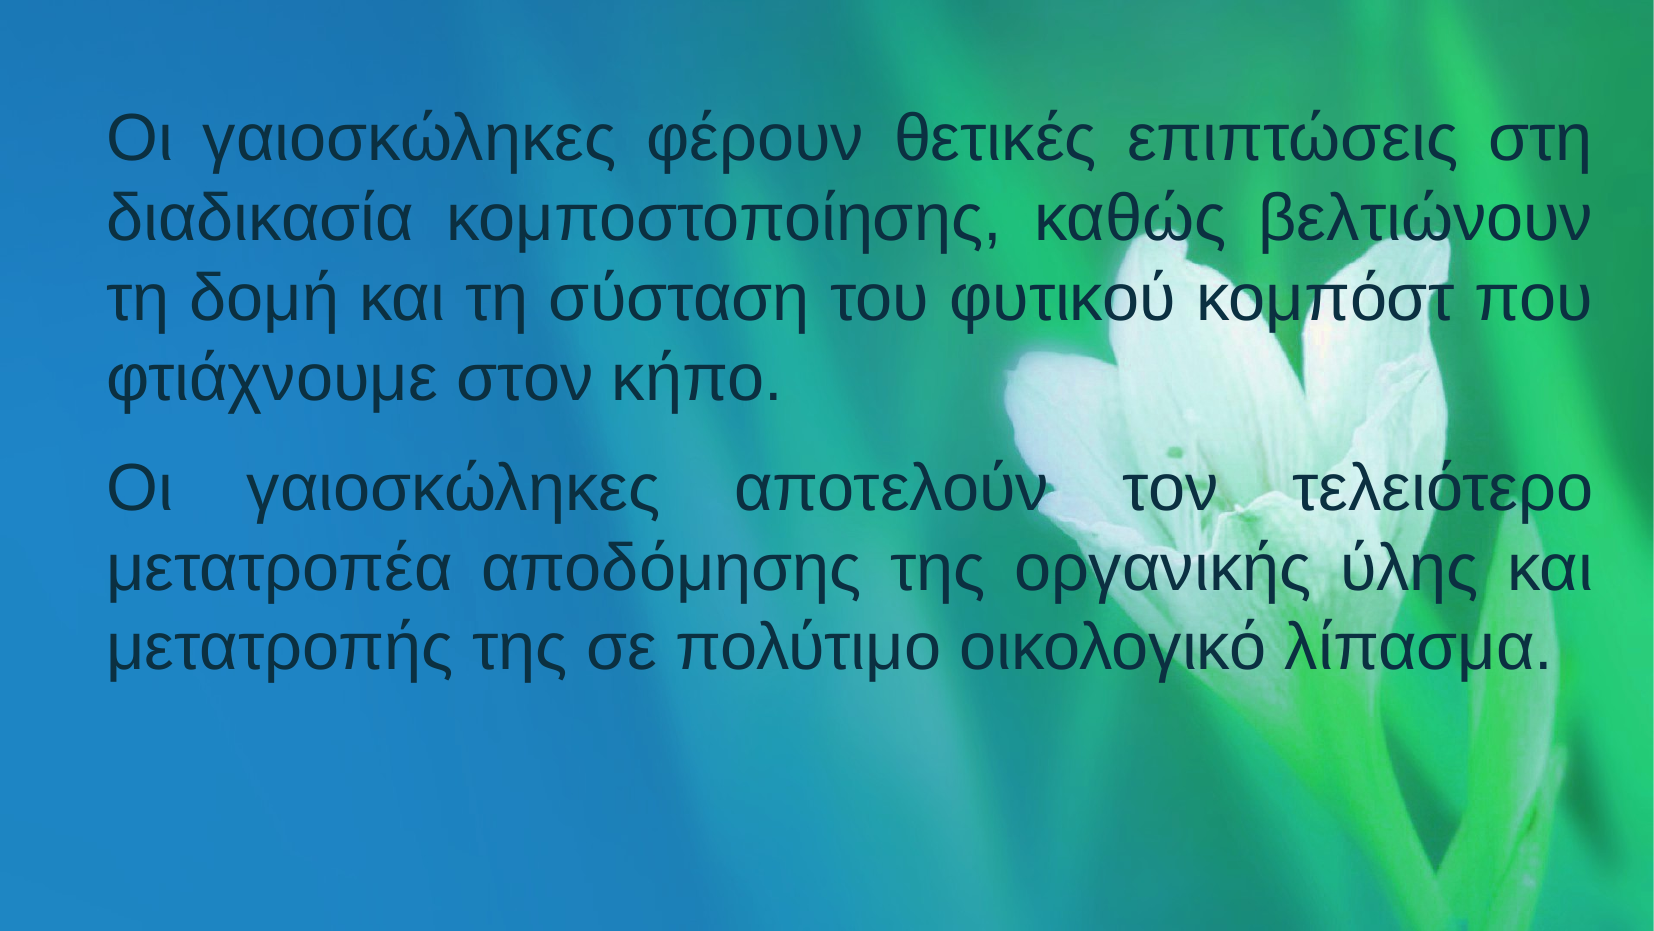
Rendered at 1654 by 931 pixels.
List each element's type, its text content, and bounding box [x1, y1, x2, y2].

list Οι γαιοσκώληκες φέρουν θετικές επιπτώσεις στη διαδικασία κομποστοποίησης, καθώς βελτιώνουν τη δομή και τη σύσταση του φυτικού κομπόστ που φτιάχνουμε στον κήπο. Οι γαιοσκώληκες αποτελούν τον τελειότερο μετατροπέα αποδόμησης της οργανικής ύλης και μετατροπής της σε πολύτιμο οικολογικό λίπασμα. [106, 93, 1595, 827]
